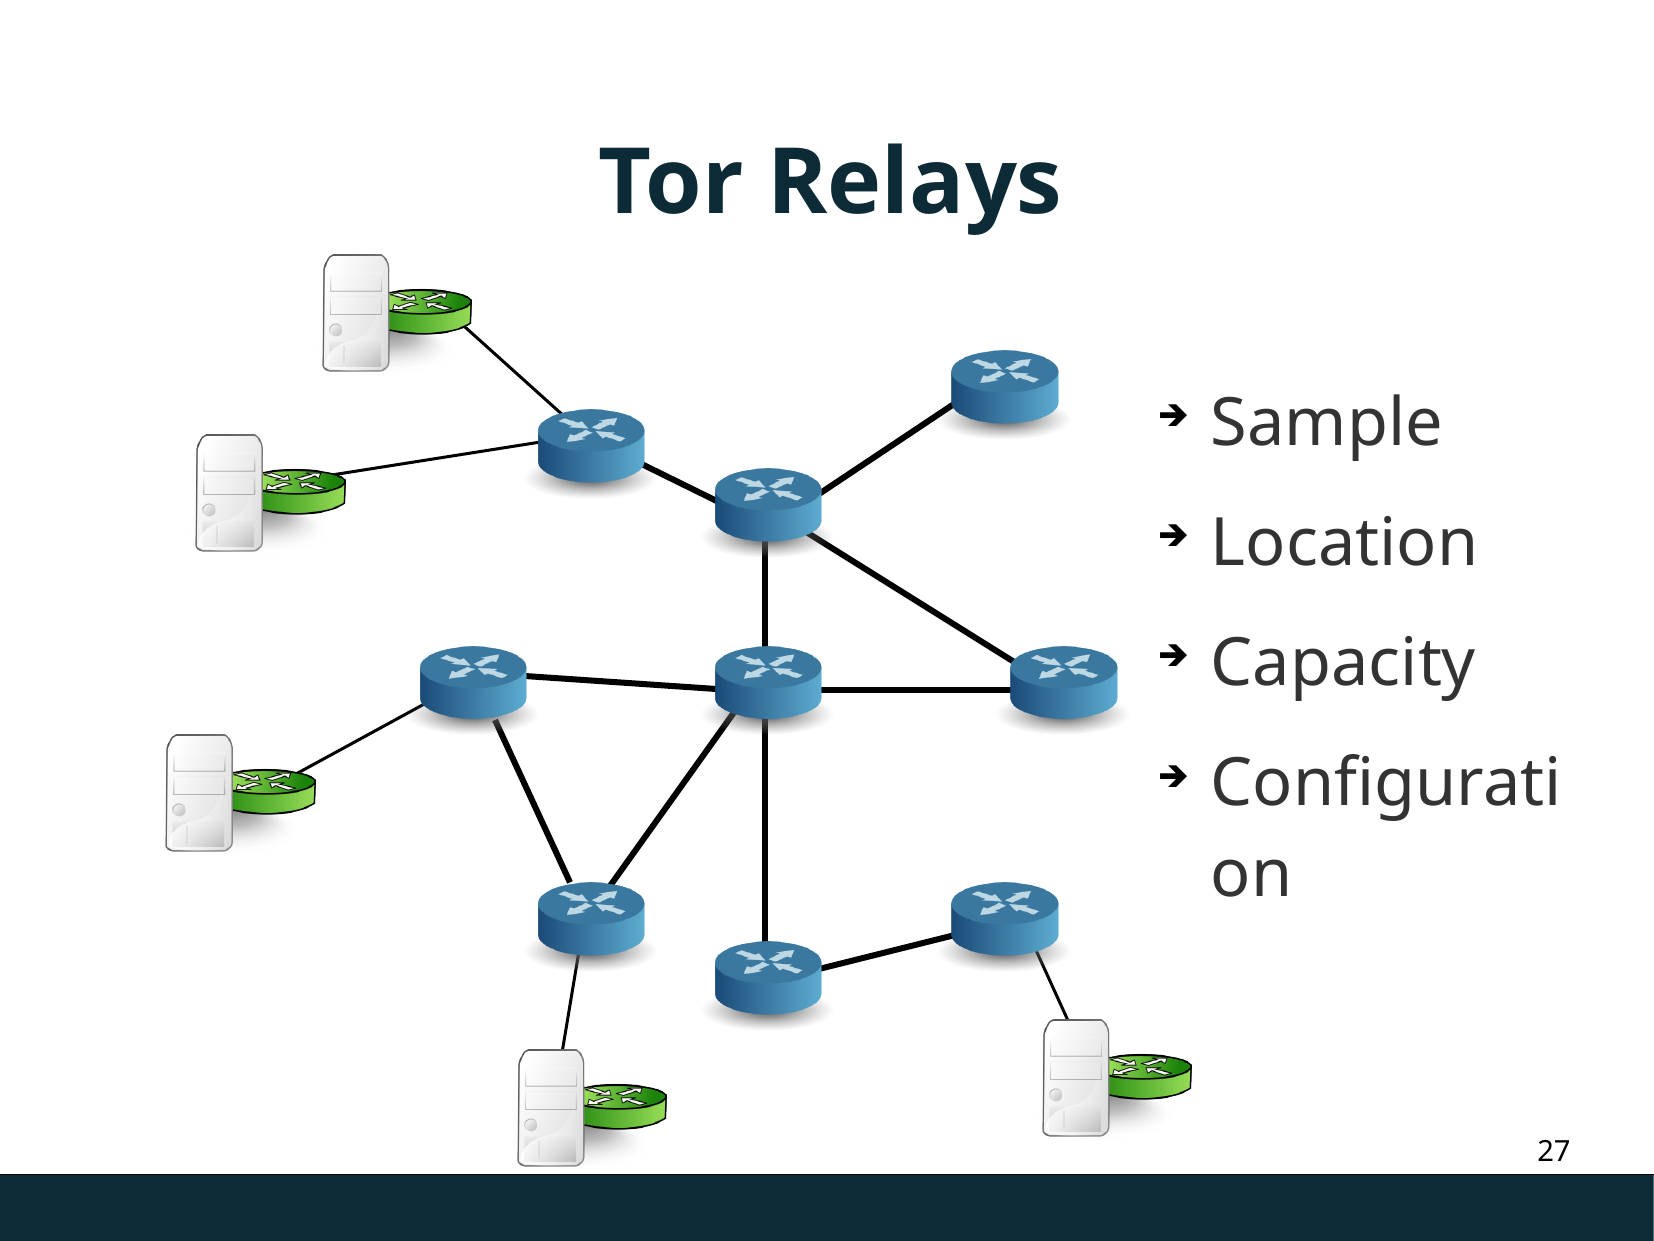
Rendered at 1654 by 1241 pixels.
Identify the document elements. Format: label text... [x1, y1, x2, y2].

picture [936, 350, 1071, 440]
picture [523, 882, 657, 972]
picture [188, 434, 346, 556]
picture [1035, 1019, 1192, 1141]
picture [936, 882, 1071, 972]
picture [995, 646, 1130, 736]
picture [700, 941, 834, 1031]
picture [700, 468, 834, 558]
picture [510, 1049, 667, 1171]
picture [315, 254, 472, 376]
picture [405, 646, 539, 736]
picture [523, 409, 657, 499]
picture [700, 646, 834, 736]
list Sample Location Capacity Configuration [1140, 374, 1591, 1021]
title Tor Relays [86, 74, 1575, 282]
picture [158, 734, 316, 856]
